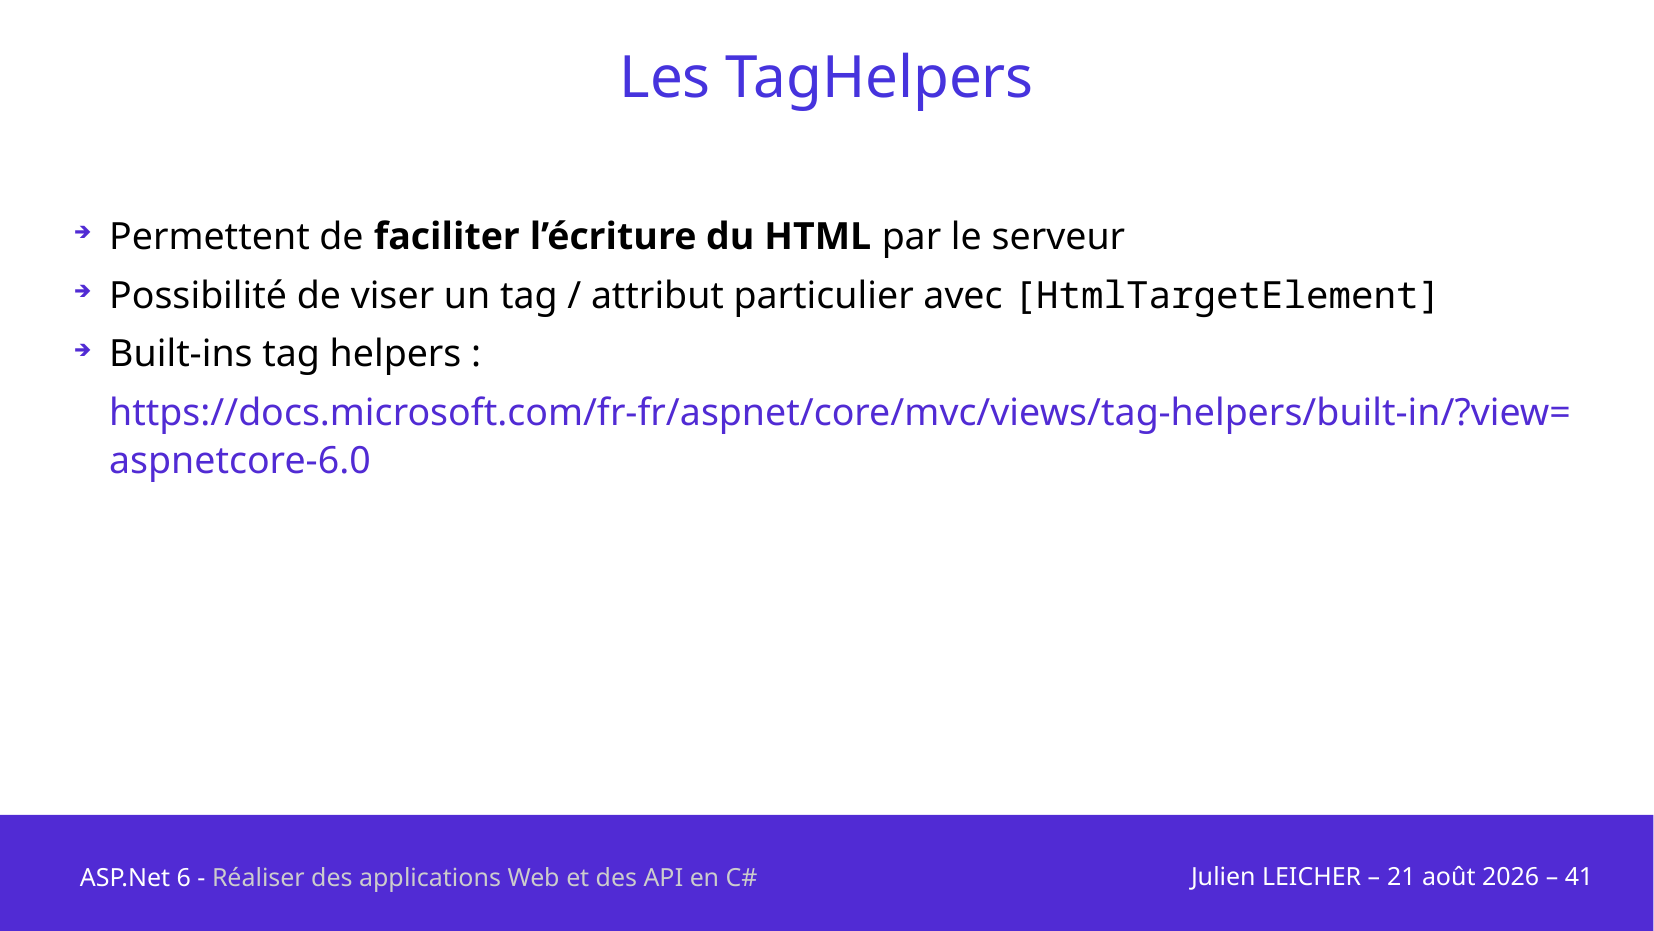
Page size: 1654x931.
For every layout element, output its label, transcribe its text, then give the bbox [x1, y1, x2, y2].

text_box Julien LEICHER – 28 févr. 2022 – <numéro> [0, 814, 1654, 931]
text_box ASP.Net 6 - Réaliser des applications Web et des API en C# [64, 852, 798, 898]
text_box Les TagHelpers [0, 27, 1654, 113]
text_box Permettent de faciliter l’écriture du HTML par le serveur Possibilité de viser un tag / attribut particulier avec [HtmlTargetElement] Built-ins tag helpers : https://docs.microsoft.com/fr-fr/aspnet/core/mvc/views/tag-helpers/built-in/?view=aspnetcore-6.0 [59, 194, 1595, 678]
